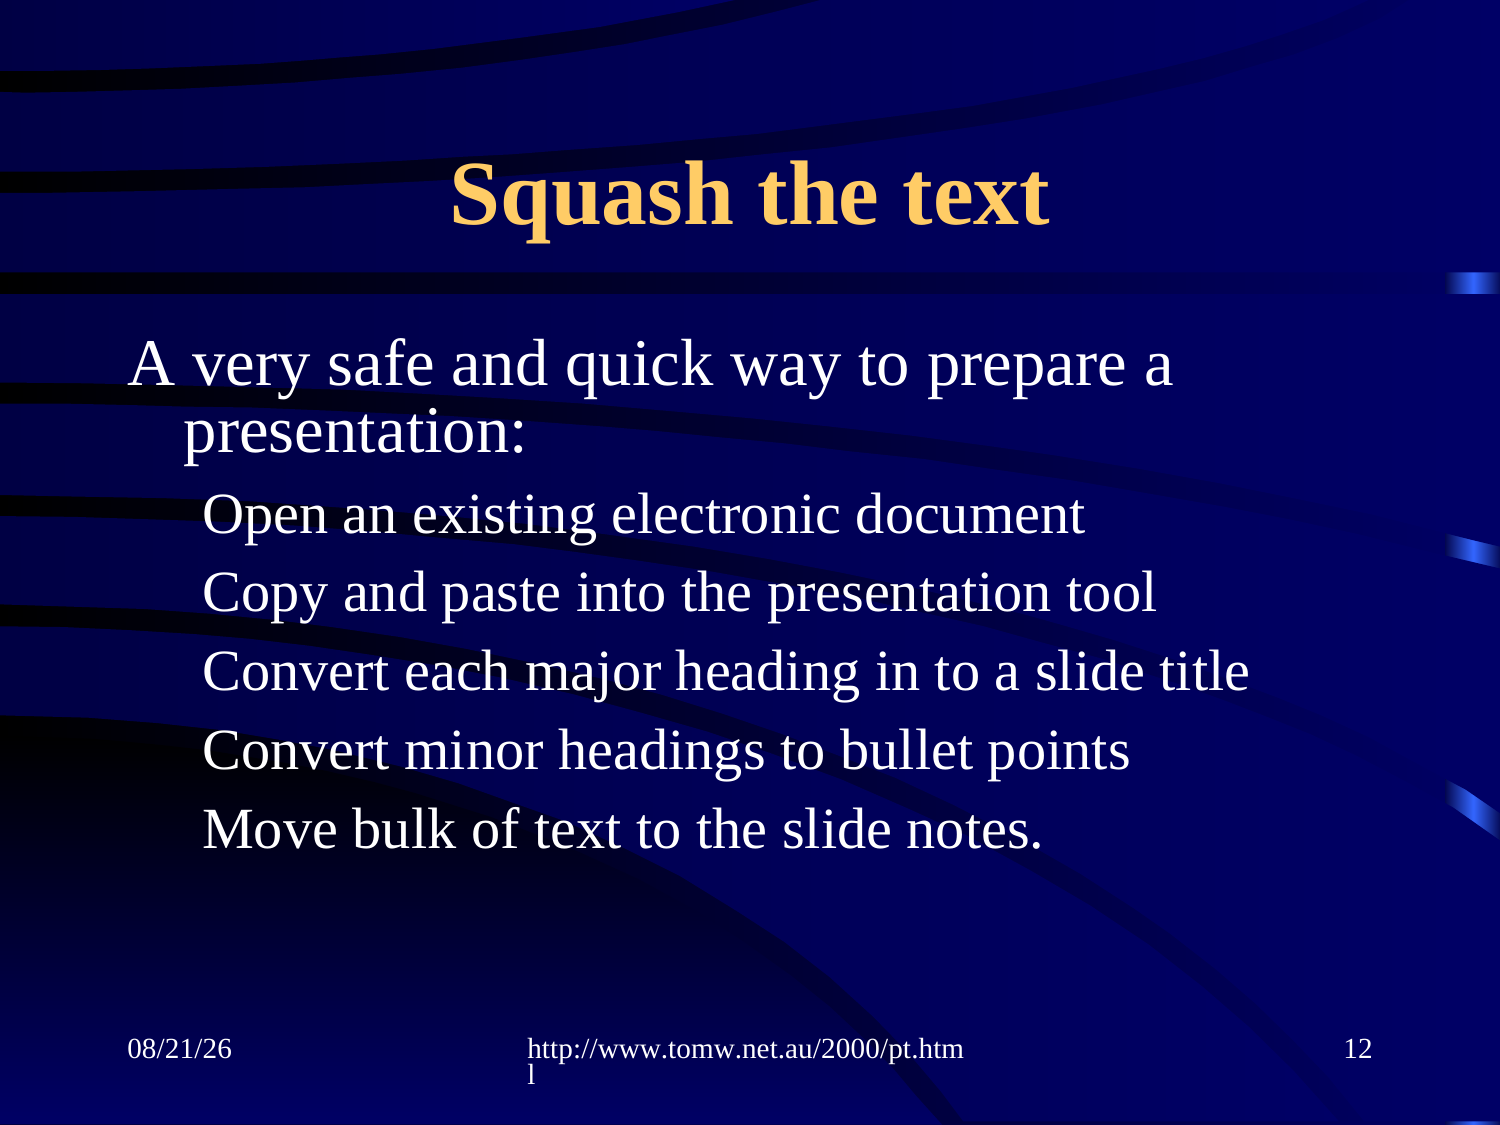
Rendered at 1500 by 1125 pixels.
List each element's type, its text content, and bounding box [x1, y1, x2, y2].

list A very safe and quick way to prepare a presentation: Open an existing electronic document Copy and paste into the presentation tool Convert each major heading in to a slide title Convert minor headings to bullet points Move bulk of text to the slide notes. [112, 324, 1388, 1001]
title Squash the text [112, 99, 1388, 288]
